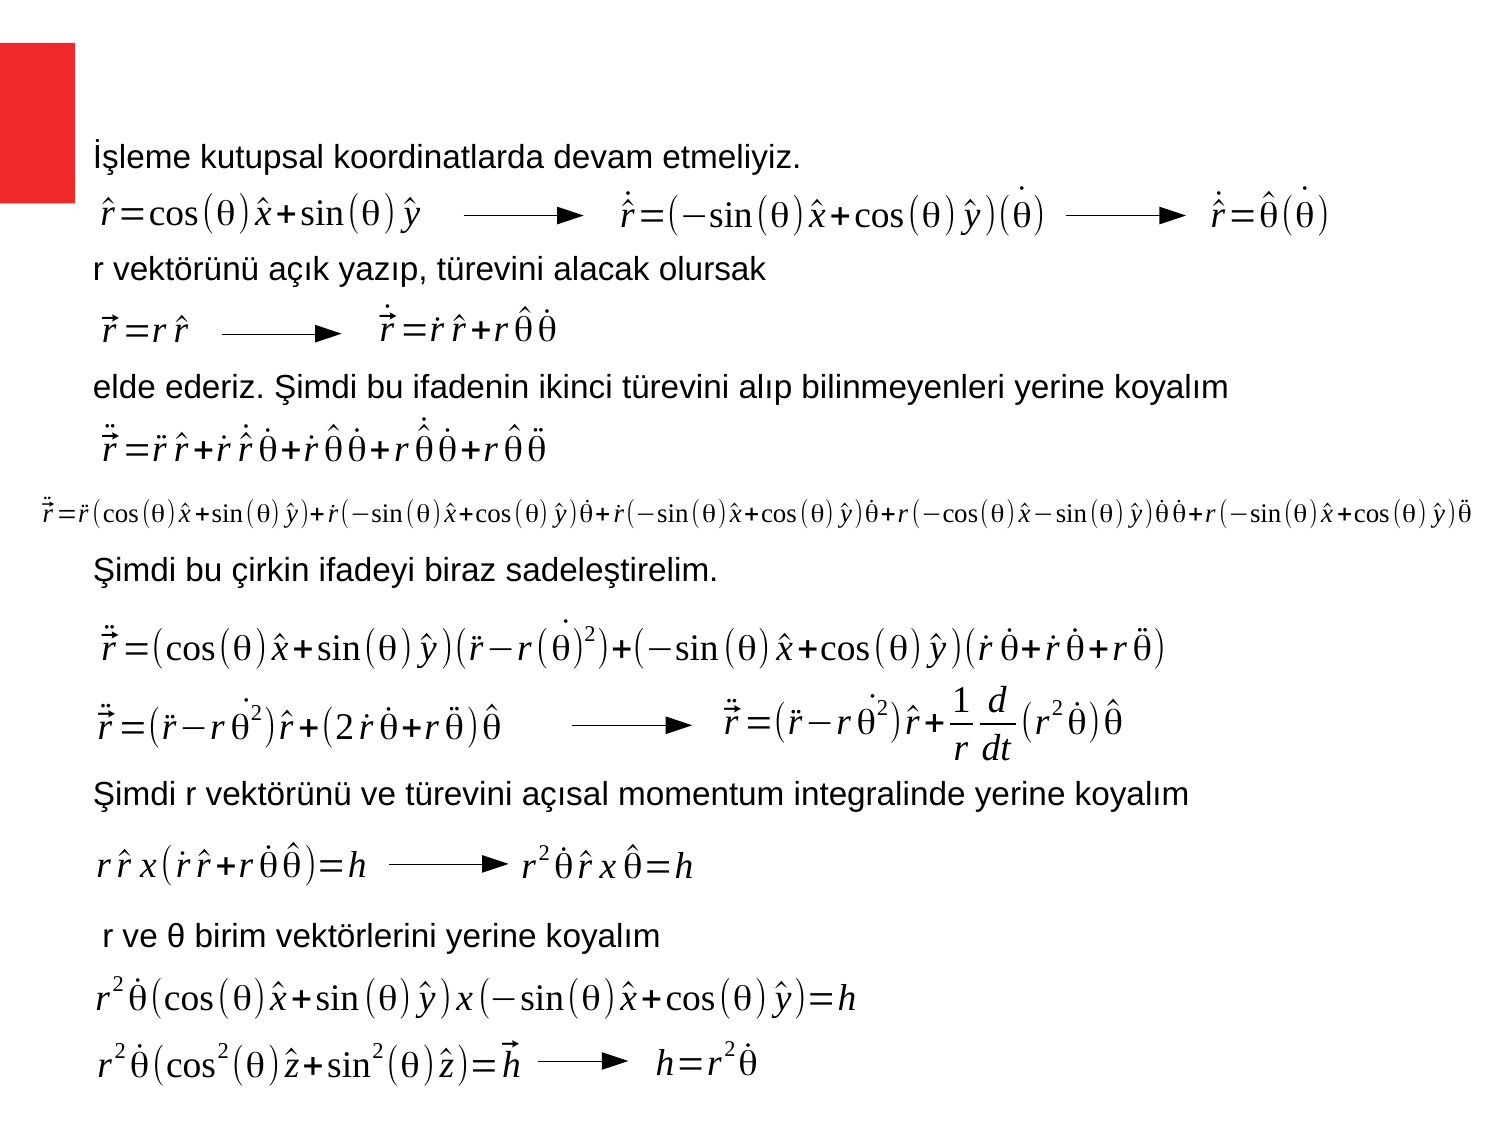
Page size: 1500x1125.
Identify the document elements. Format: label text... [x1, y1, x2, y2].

text_box elde ederiz. Şimdi bu ifadenin ikinci türevini alıp bilinmeyenleri yerine koyalım [78, 361, 1381, 451]
text_box İşleme kutupsal koordinatlarda devam etmeliyiz. [78, 130, 1219, 188]
text_box r ve θ birim vektörlerini yerine koyalım [78, 910, 1500, 968]
chart [34, 496, 1478, 531]
chart [91, 1038, 528, 1088]
text_box r vektörünü açık yazıp, türevini alacak olursak [78, 242, 1219, 300]
chart [90, 697, 508, 751]
text_box Şimdi bu çirkin ifadeyi biraz sadeleştirelim. [78, 544, 1219, 601]
chart [90, 840, 373, 889]
chart [715, 679, 1130, 769]
chart [93, 618, 1172, 672]
chart [1204, 185, 1335, 238]
chart [371, 303, 564, 350]
chart [89, 971, 864, 1021]
chart [94, 191, 429, 237]
chart [515, 840, 699, 888]
text_box Şimdi r vektörünü ve türevini açısal momentum integralinde yerine koyalım [78, 768, 1500, 826]
chart [613, 185, 1052, 238]
chart [94, 415, 554, 470]
chart [649, 1036, 765, 1084]
chart [94, 309, 196, 352]
